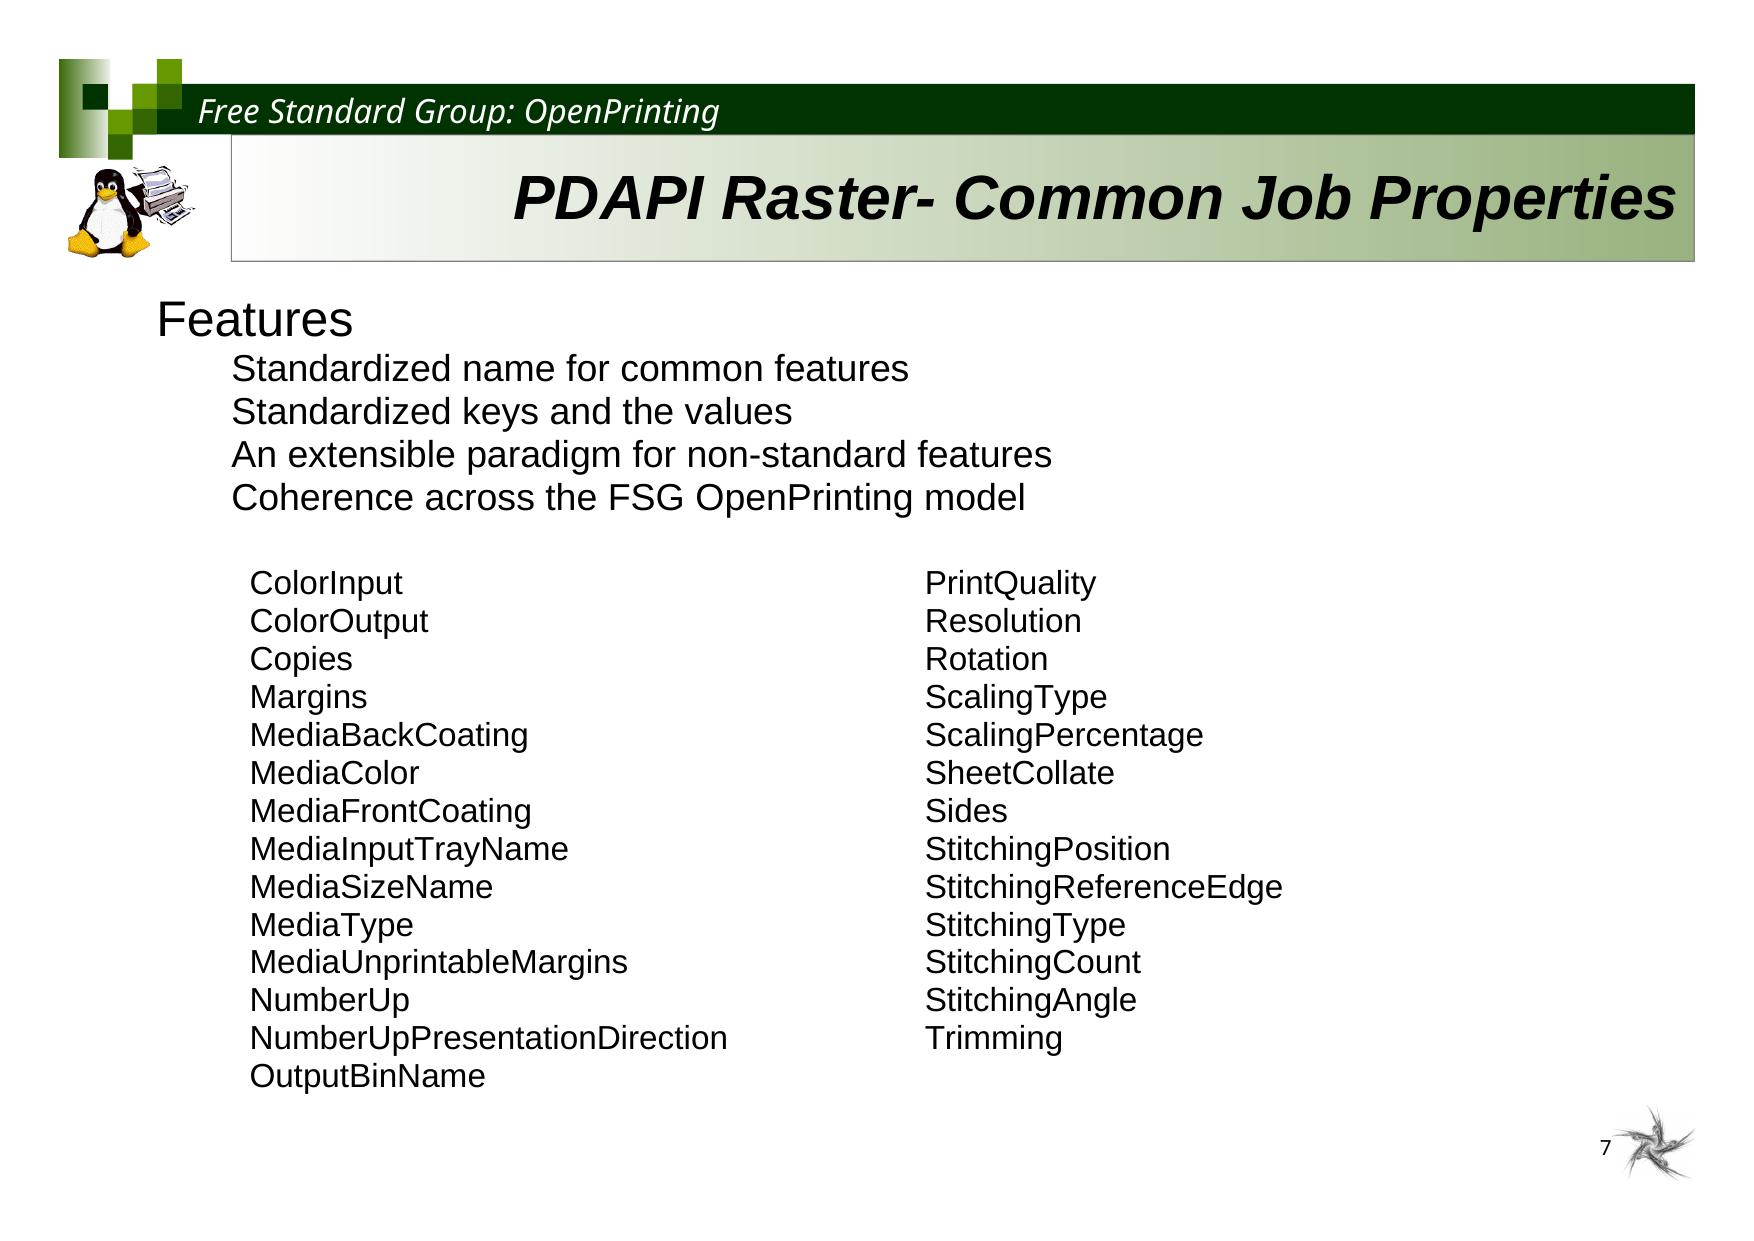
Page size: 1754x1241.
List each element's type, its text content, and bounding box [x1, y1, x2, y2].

text_box ColorInput ColorOutput Copies Margins MediaBackCoating MediaColor MediaFrontCoating MediaInputTrayName MediaSizeName MediaType MediaUnprintableMargins NumberUp NumberUpPresentationDirection OutputBinName [234, 563, 889, 1142]
picture [59, 155, 204, 265]
picture [1612, 1105, 1695, 1181]
text_box PrintQuality Resolution Rotation ScalingType ScalingPercentage SheetCollate Sides StitchingPosition StitchingReferenceEdge StitchingType StitchingCount StitchingAngle Trimming [910, 563, 1434, 1142]
title PDAPI Raster- Common Job Properties [230, 134, 1695, 262]
list Features Standardized name for common features Standardized keys and the values An extensible paradigm for non-standard features Coherence across the FSG OpenPrinting model [141, 293, 1614, 602]
